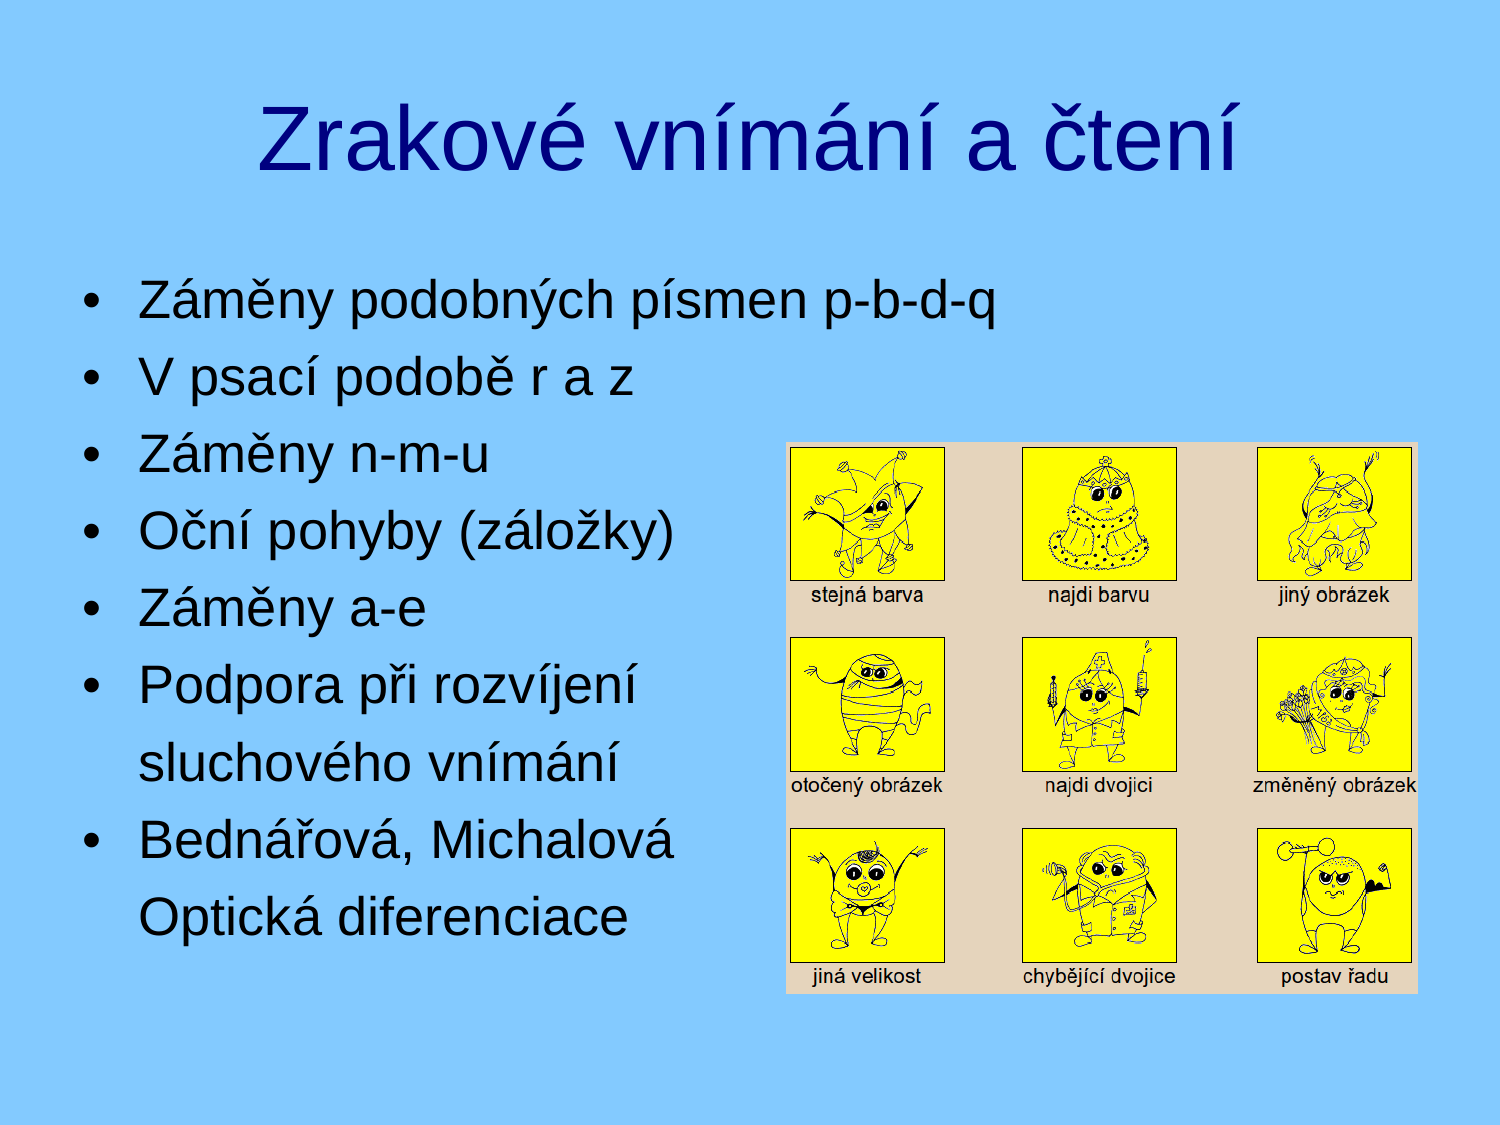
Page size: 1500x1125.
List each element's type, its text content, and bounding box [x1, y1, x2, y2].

list Záměny podobných písmen p-b-d-q V psací podobě r a z Záměny n-m-u Oční pohyby (záložky) Záměny a-e Podpora při rozvíjení sluchového vnímání Bednářová, Michalová Optická diferenciace [67, 261, 1418, 1004]
picture [786, 442, 1418, 994]
title Zrakové vnímání a čtení [75, 21, 1426, 257]
